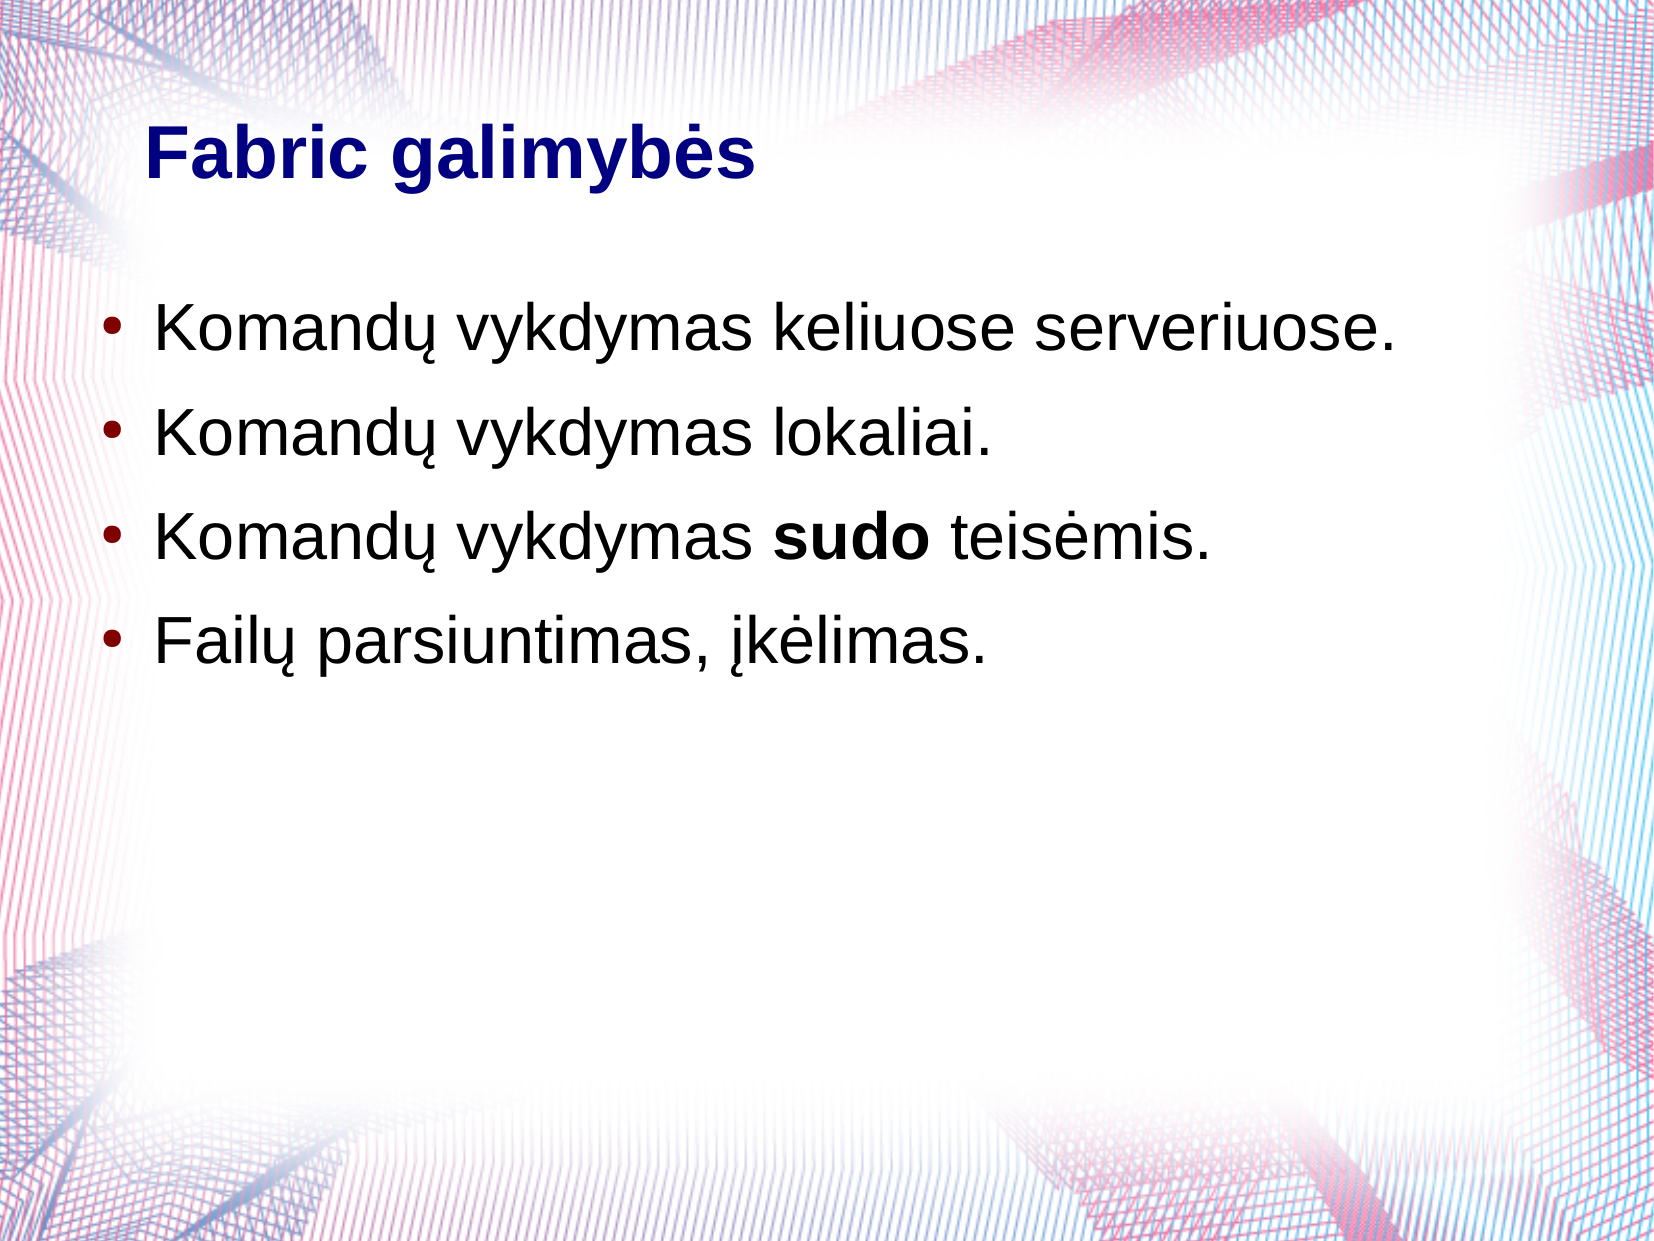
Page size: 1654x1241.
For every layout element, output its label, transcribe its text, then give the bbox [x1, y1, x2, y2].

title Fabric galimybės [82, 49, 1571, 257]
picture [0, 0, 1654, 1241]
list Komandų vykdymas keliuose serveriuose. Komandų vykdymas lokaliai. Komandų vykdymas sudo teisėmis. Failų parsiuntimas, įkėlimas. [82, 290, 1571, 1109]
